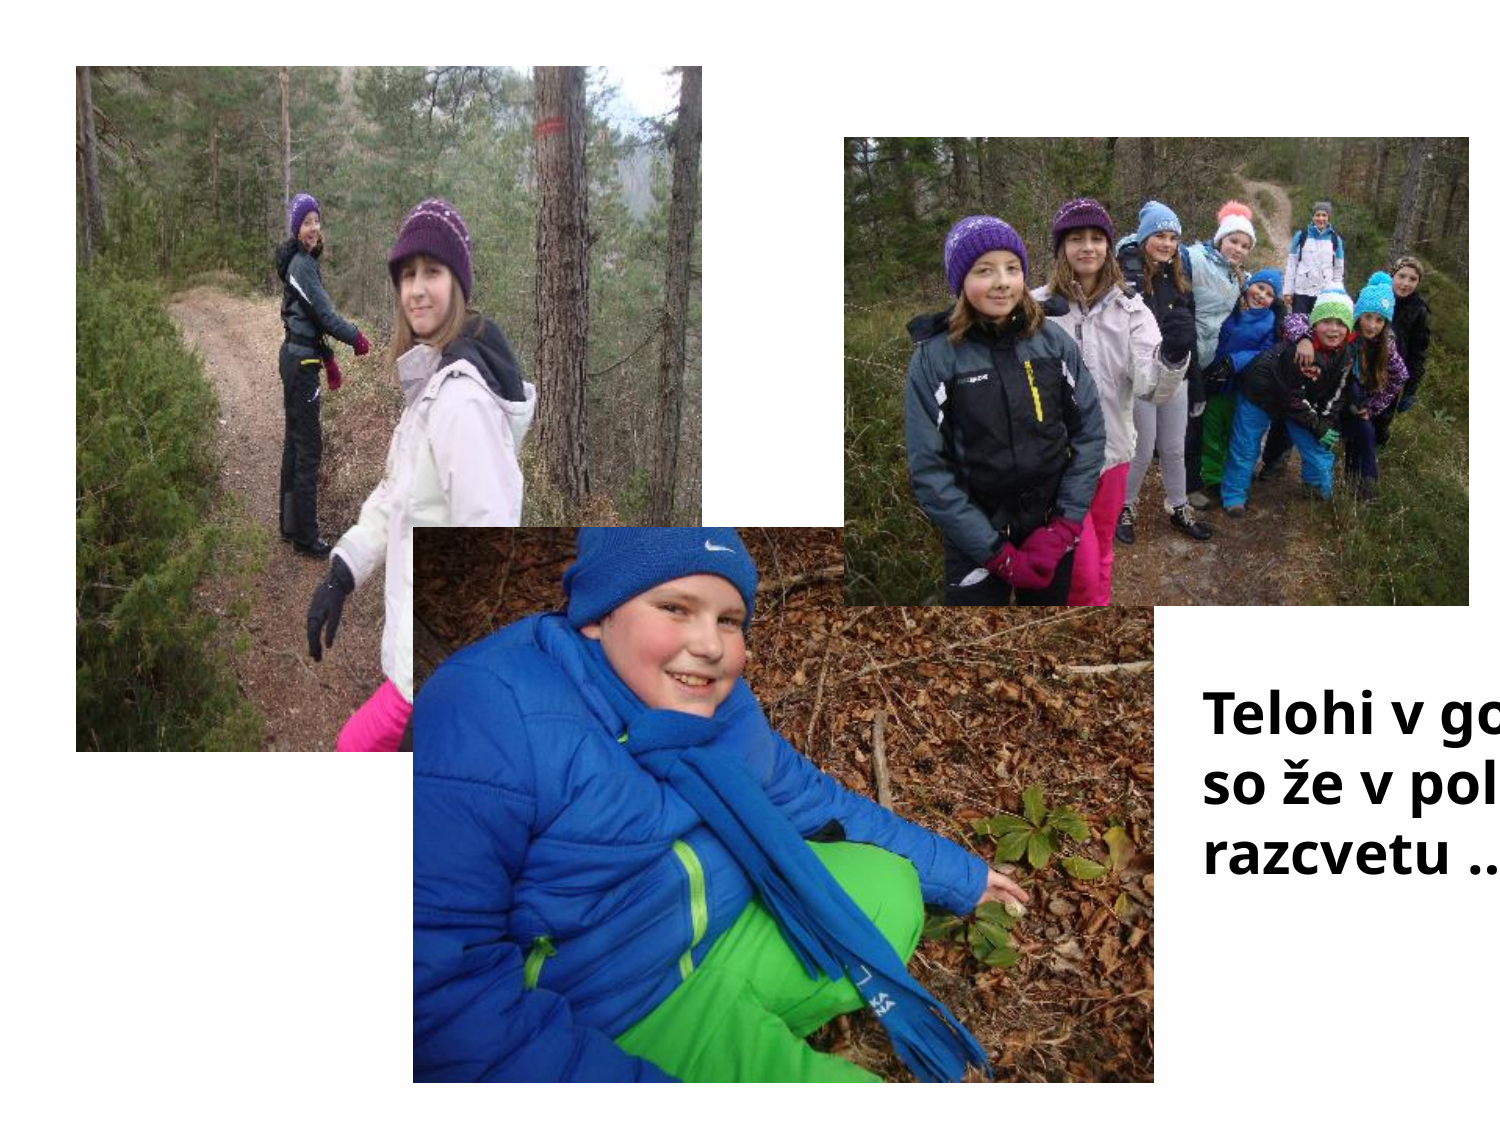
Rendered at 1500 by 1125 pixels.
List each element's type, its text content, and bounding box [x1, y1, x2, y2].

text_box Telohi v gozdu so že v polnem razcvetu … [1187, 668, 1494, 896]
picture [76, 66, 1469, 1083]
